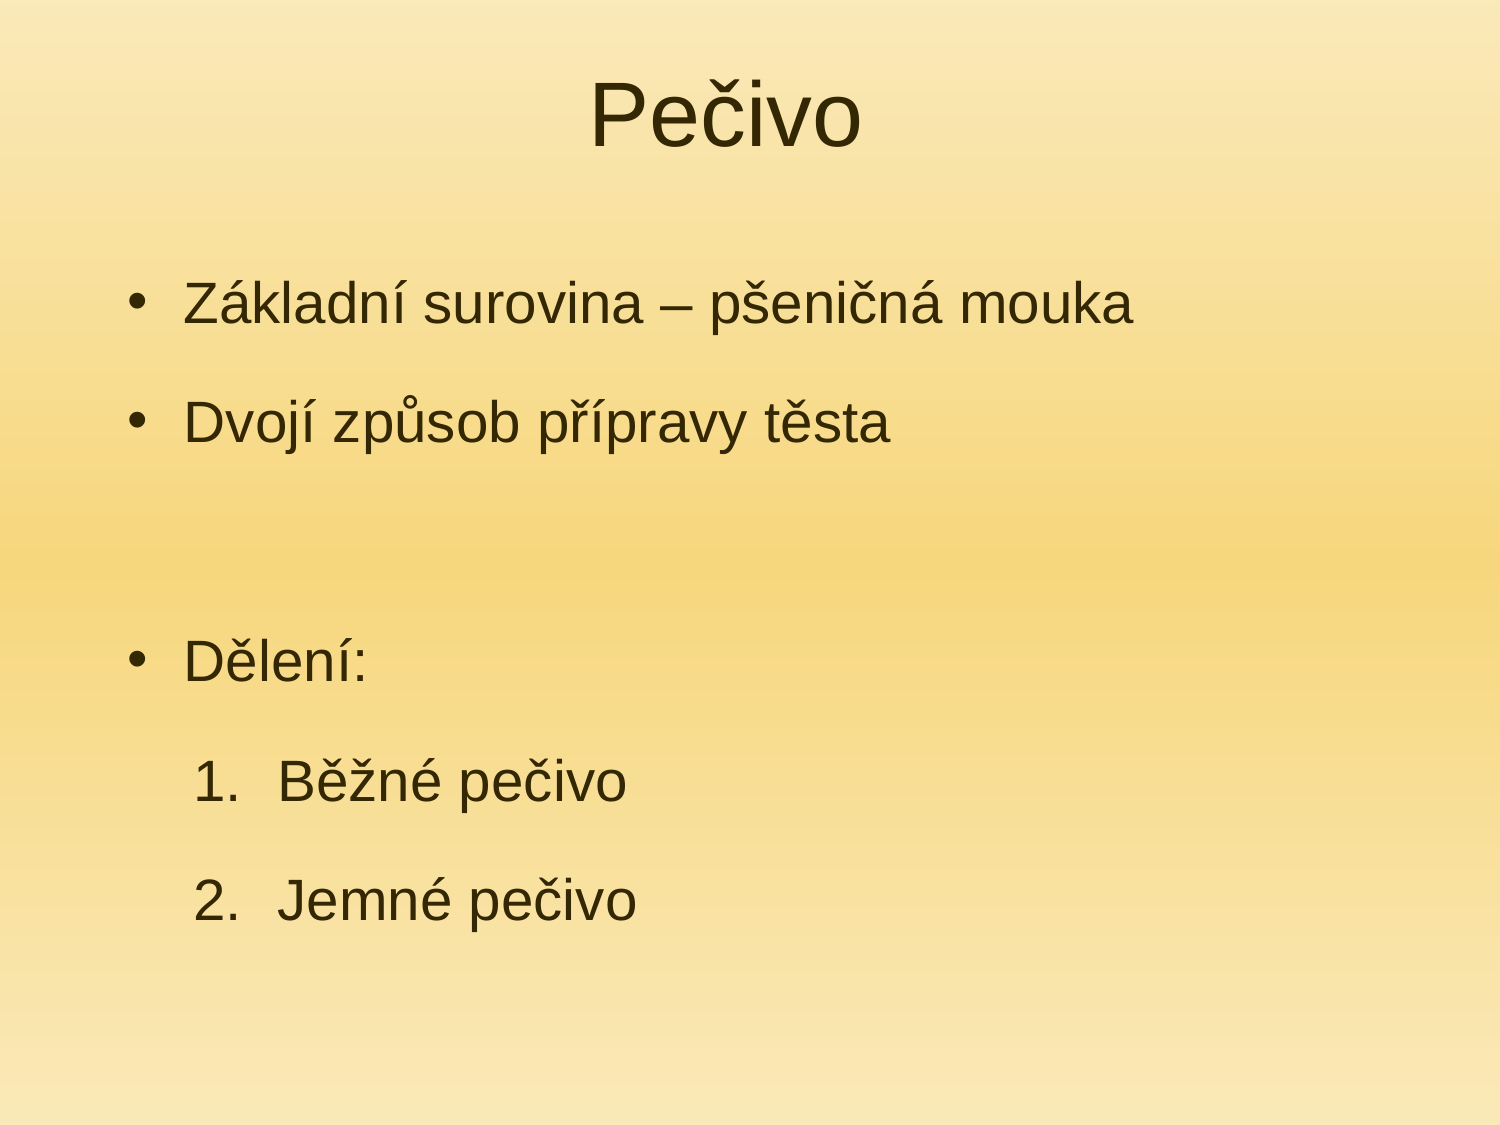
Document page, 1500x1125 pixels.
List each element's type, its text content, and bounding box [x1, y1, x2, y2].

list Základní surovina – pšeničná mouka Dvojí způsob přípravy těsta Dělení: Běžné pečivo Jemné pečivo [112, 222, 1388, 1079]
title Pečivo [88, 42, 1364, 176]
